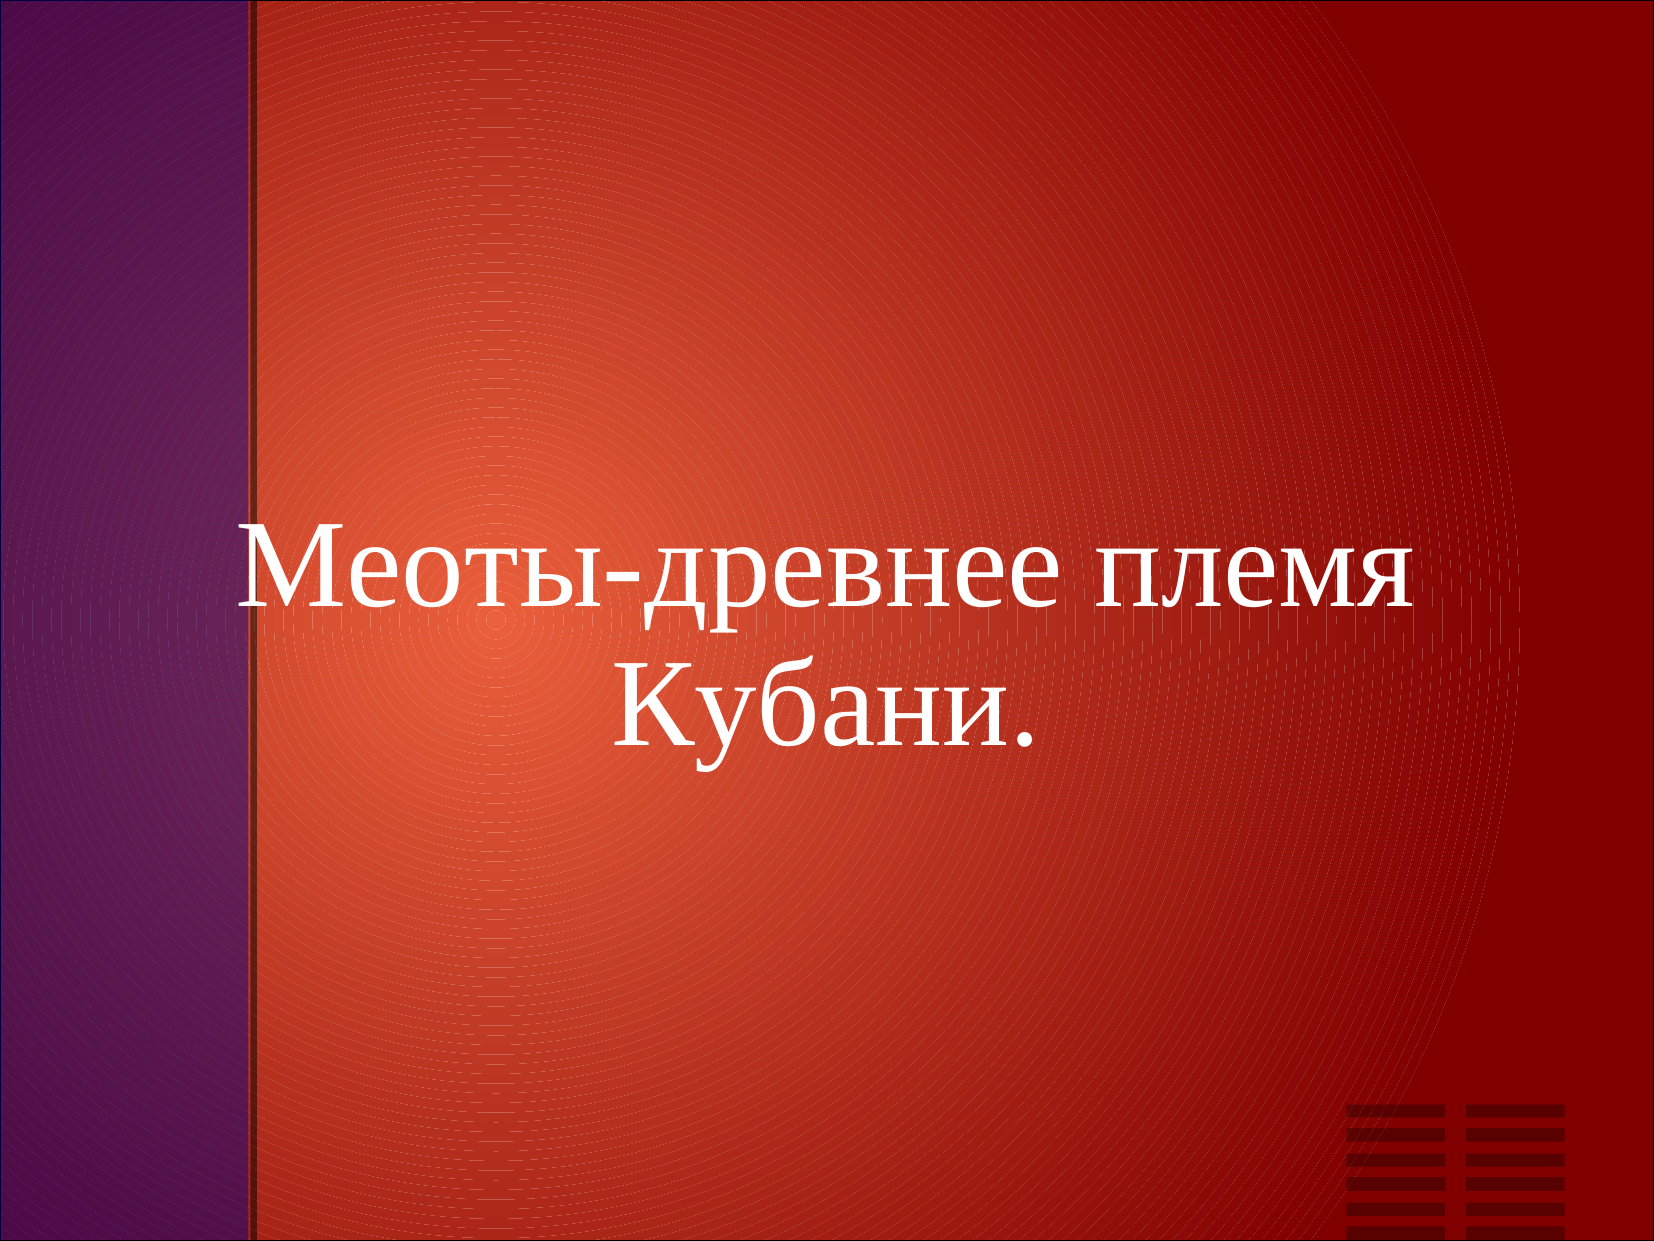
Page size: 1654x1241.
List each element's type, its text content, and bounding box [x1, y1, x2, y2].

subtitle Меоты-древнее племя Кубани. [119, 112, 1533, 1156]
